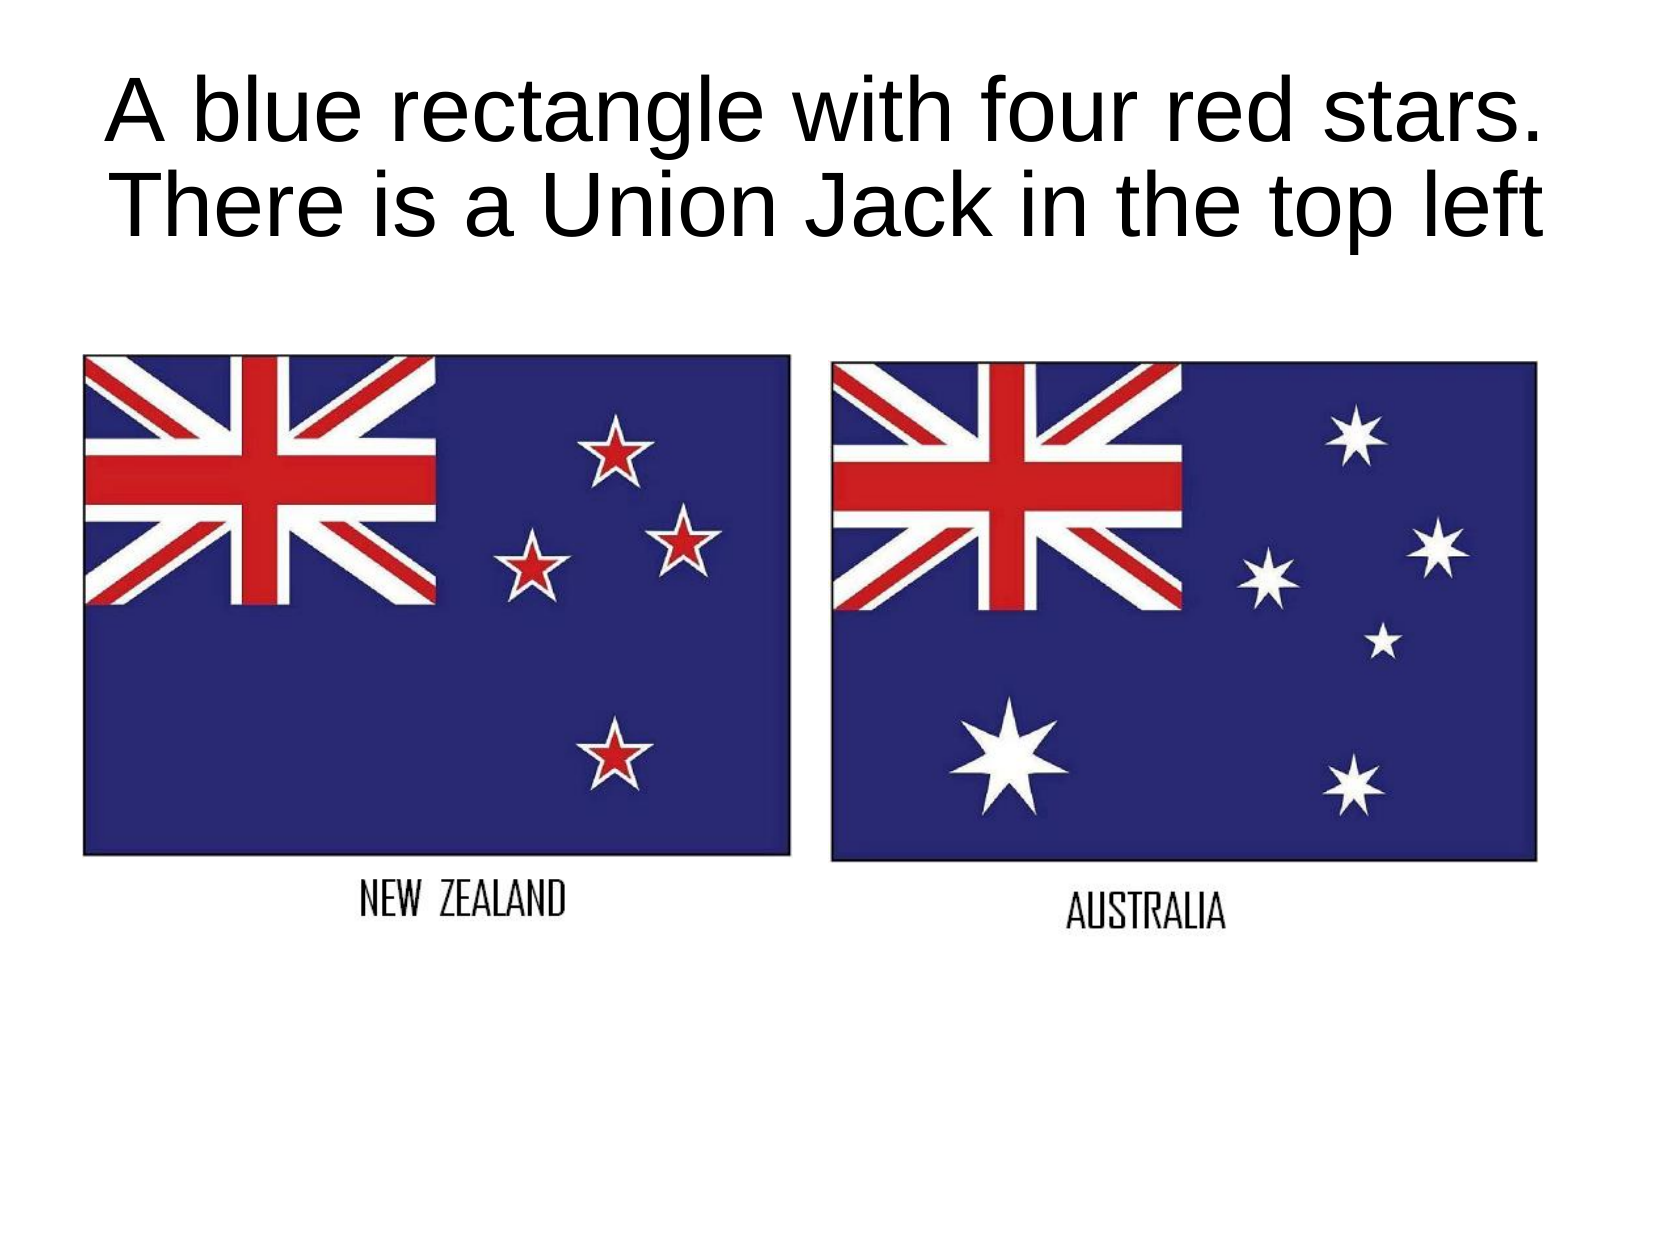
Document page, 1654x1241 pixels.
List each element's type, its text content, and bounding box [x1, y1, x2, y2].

title A blue rectangle with four red stars. There is a Union Jack in the top left [82, 56, 1571, 265]
picture [82, 354, 793, 945]
picture [828, 360, 1539, 939]
